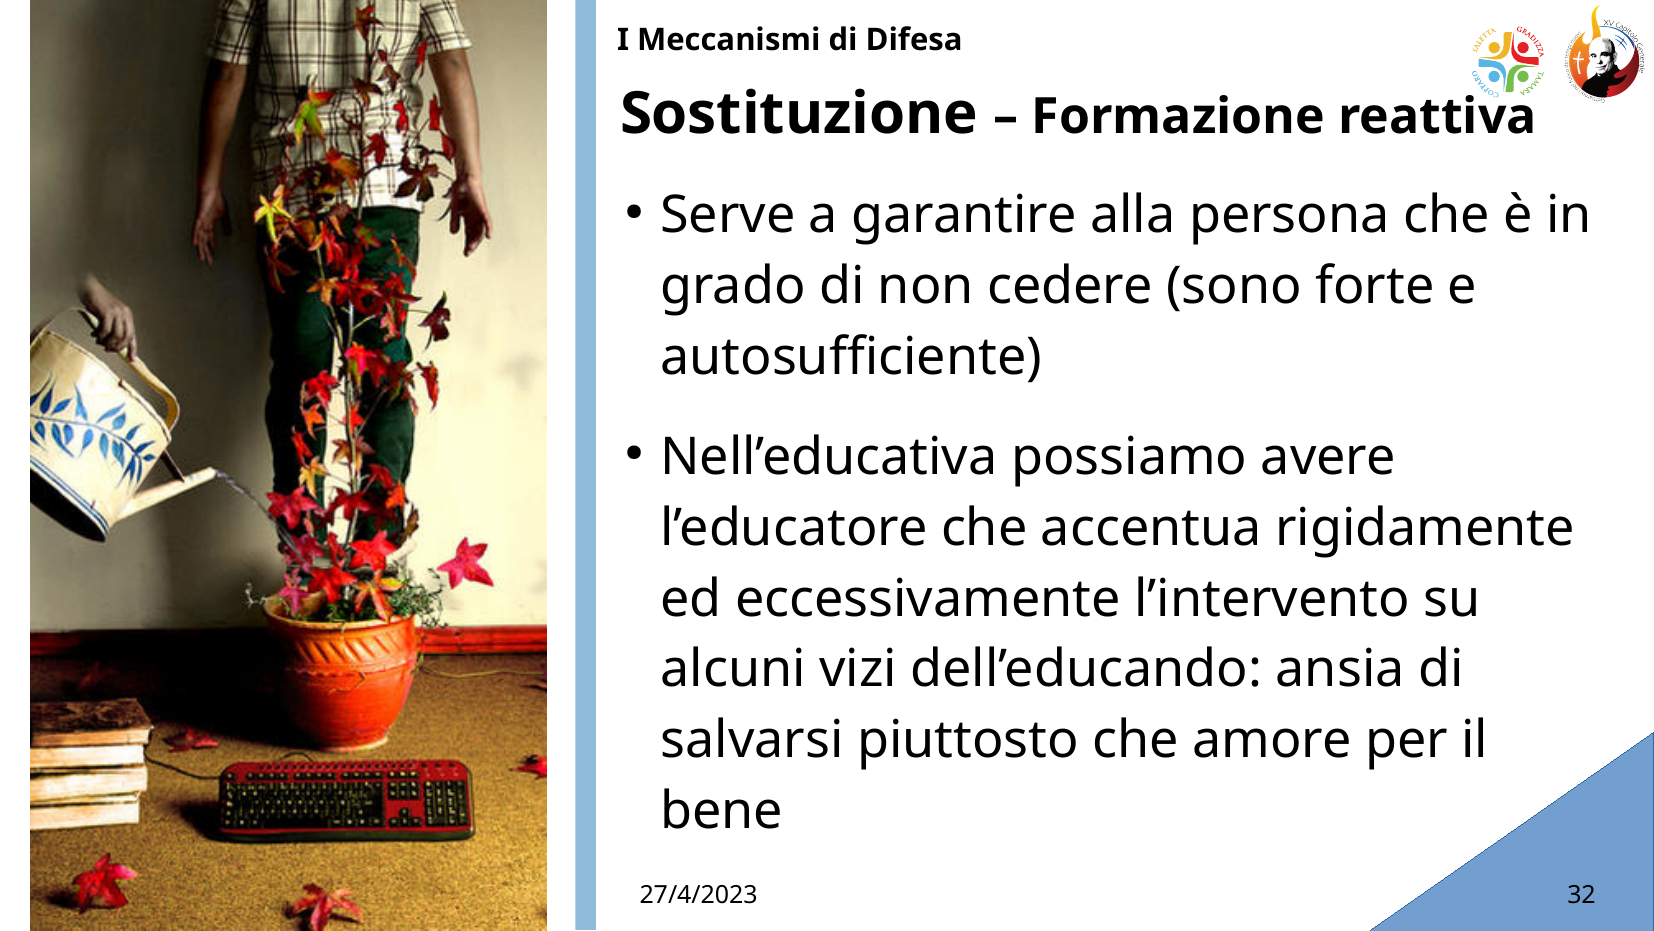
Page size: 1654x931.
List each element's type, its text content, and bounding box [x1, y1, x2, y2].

text_box I Meccanismi di Difesa [602, 9, 1335, 63]
title Sostituzione – Formazione reattiva [620, 70, 1617, 142]
picture [1563, 4, 1646, 103]
subtitle Serve a garantire alla persona che è in grado di non cedere (sono forte e autosufficiente) Nell’educativa possiamo avere l’educatore che accentua rigidamente ed eccessivamente l’intervento su alcuni vizi dell’educando: ansia di salvarsi piuttosto che amore per il bene [624, 177, 1602, 873]
picture [30, 0, 547, 931]
